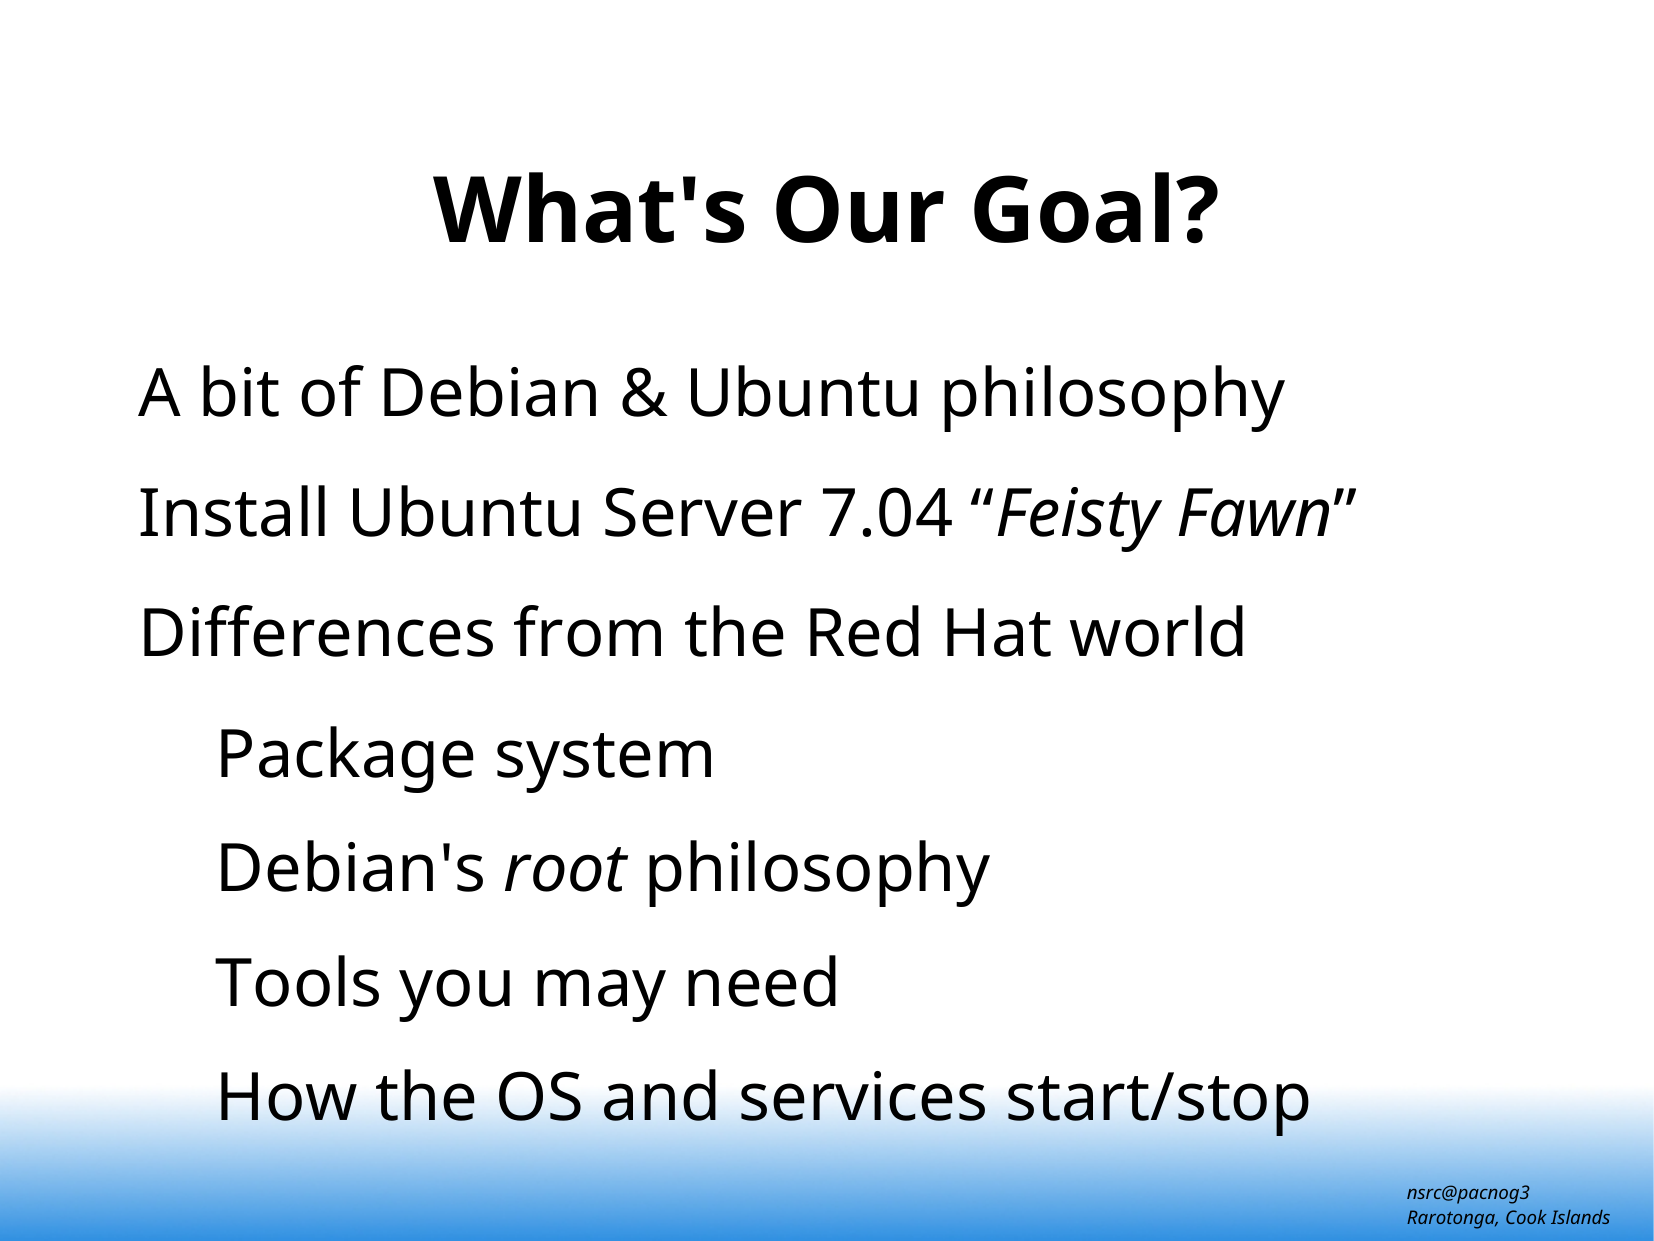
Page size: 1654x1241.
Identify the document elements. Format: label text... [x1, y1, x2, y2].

list A bit of Debian & Ubuntu philosophy Install Ubuntu Server 7.04 “Feisty Fawn” Differences from the Red Hat world Package system Debian's root philosophy Tools you may need How the OS and services start/stop [121, 344, 1567, 1135]
title What's Our Goal? [121, 102, 1534, 311]
picture [0, 1083, 1654, 1241]
